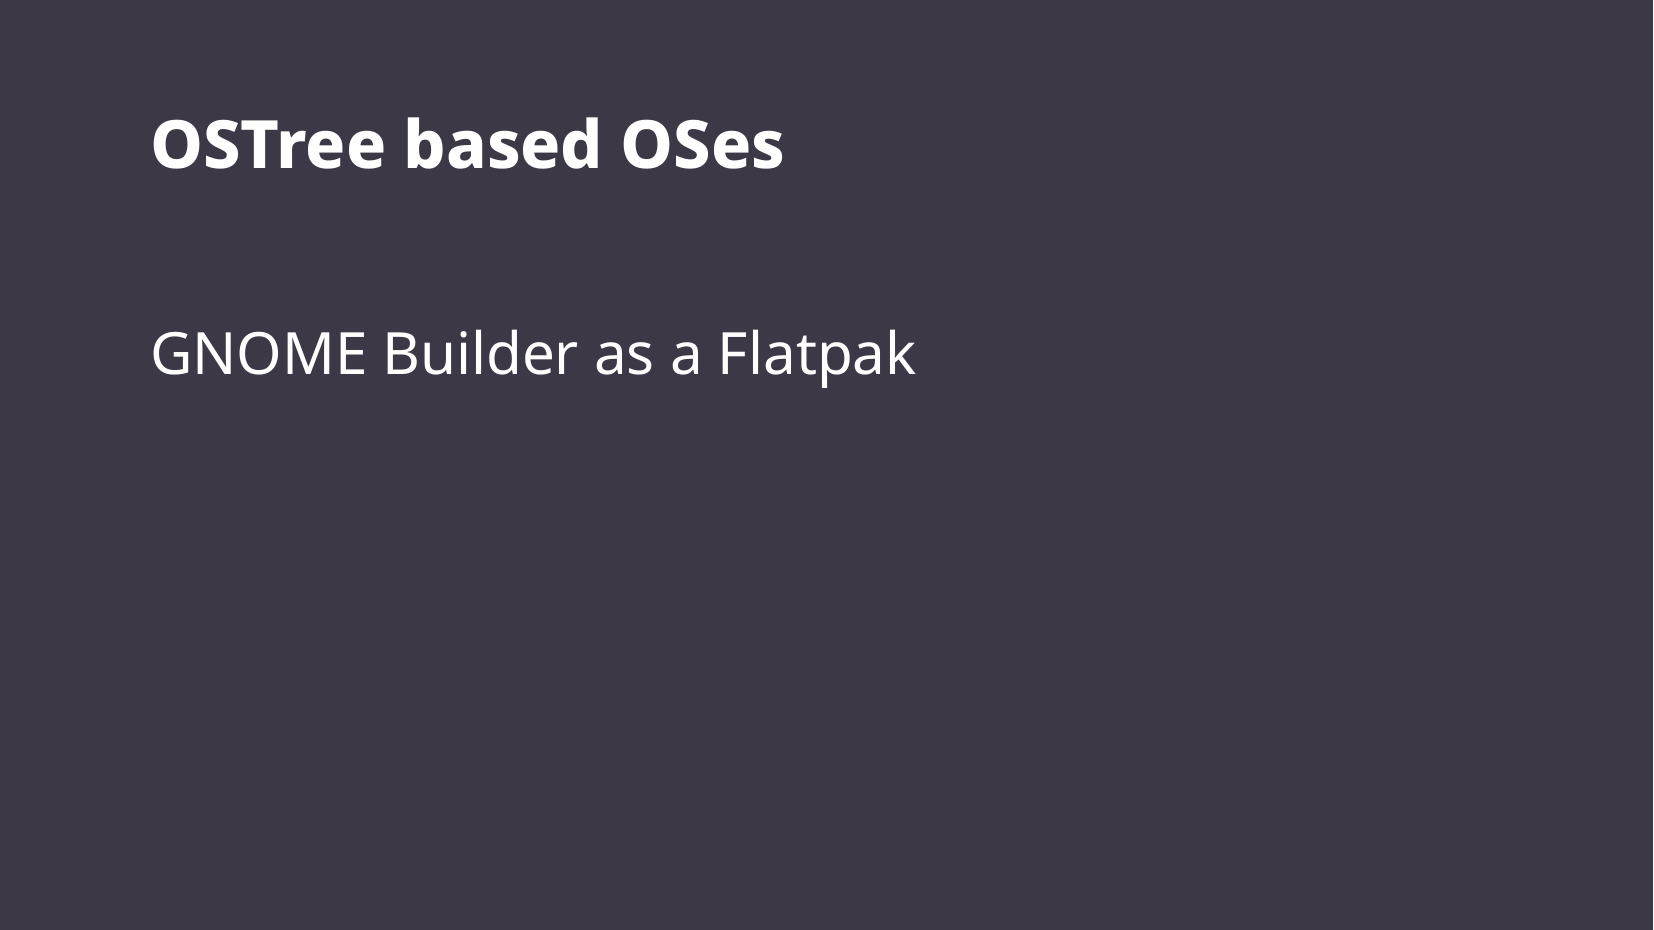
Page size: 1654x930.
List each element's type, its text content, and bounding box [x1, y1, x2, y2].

title OSTree based OSes [150, 107, 1501, 188]
subtitle GNOME Builder as a Flatpak [150, 272, 1501, 812]
